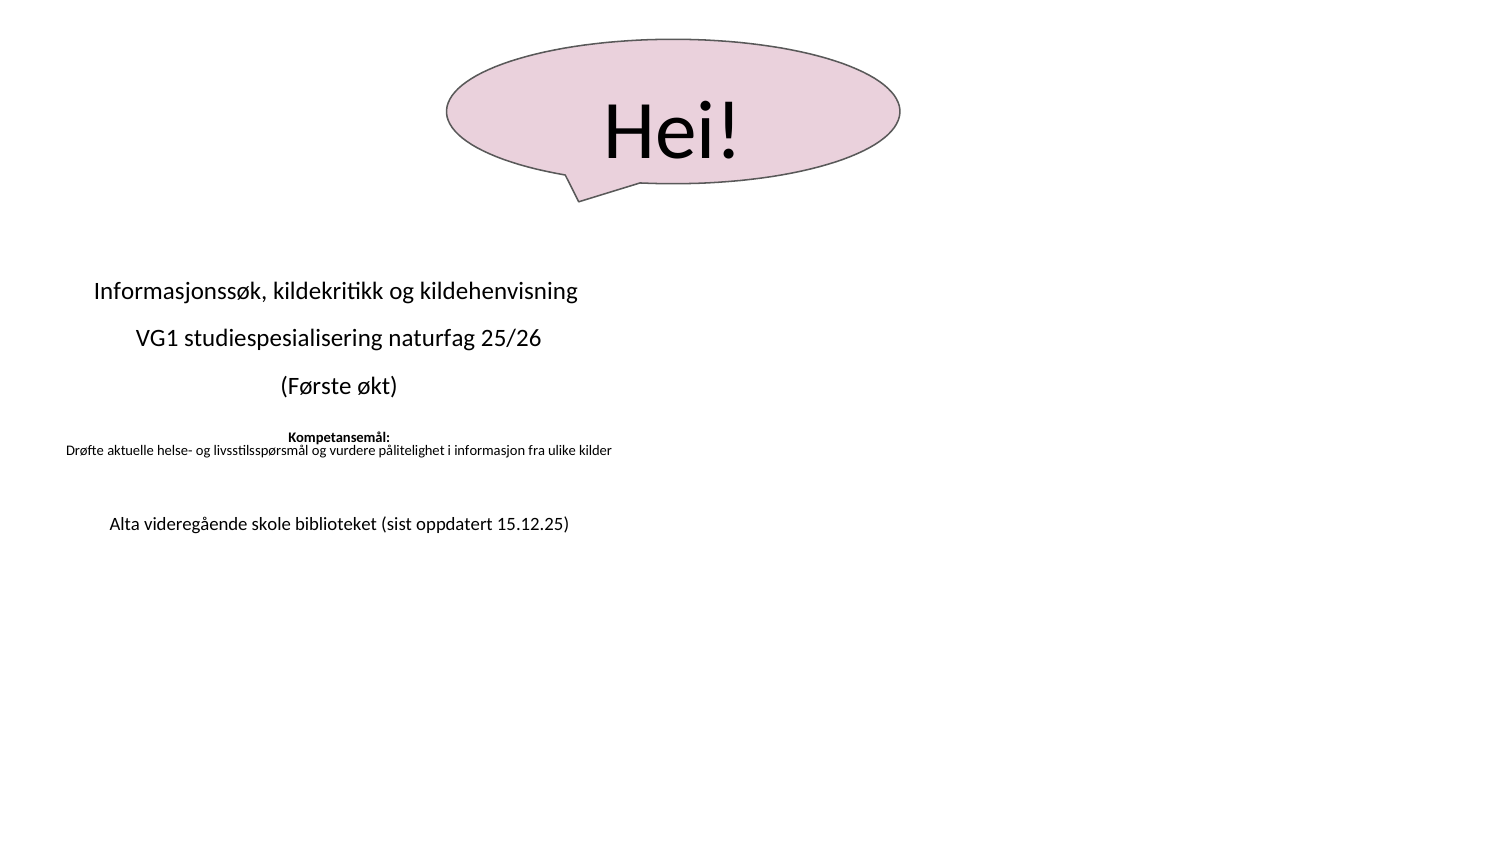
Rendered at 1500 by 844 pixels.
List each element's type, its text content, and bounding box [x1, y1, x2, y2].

text_box Hei! [446, 39, 900, 202]
list Informasjonssøk, kildekritikk og kildehenvisning VG1 studiespesialisering naturfag 25/26 (Første økt) Kompetansemål: Drøfte aktuelle helse- og livsstilsspørsmål og vurdere pålitelighet i informasjon fra ulike kilder Alta videregående skole biblioteket (sist oppdatert 15.12.25) [51, 186, 1449, 747]
